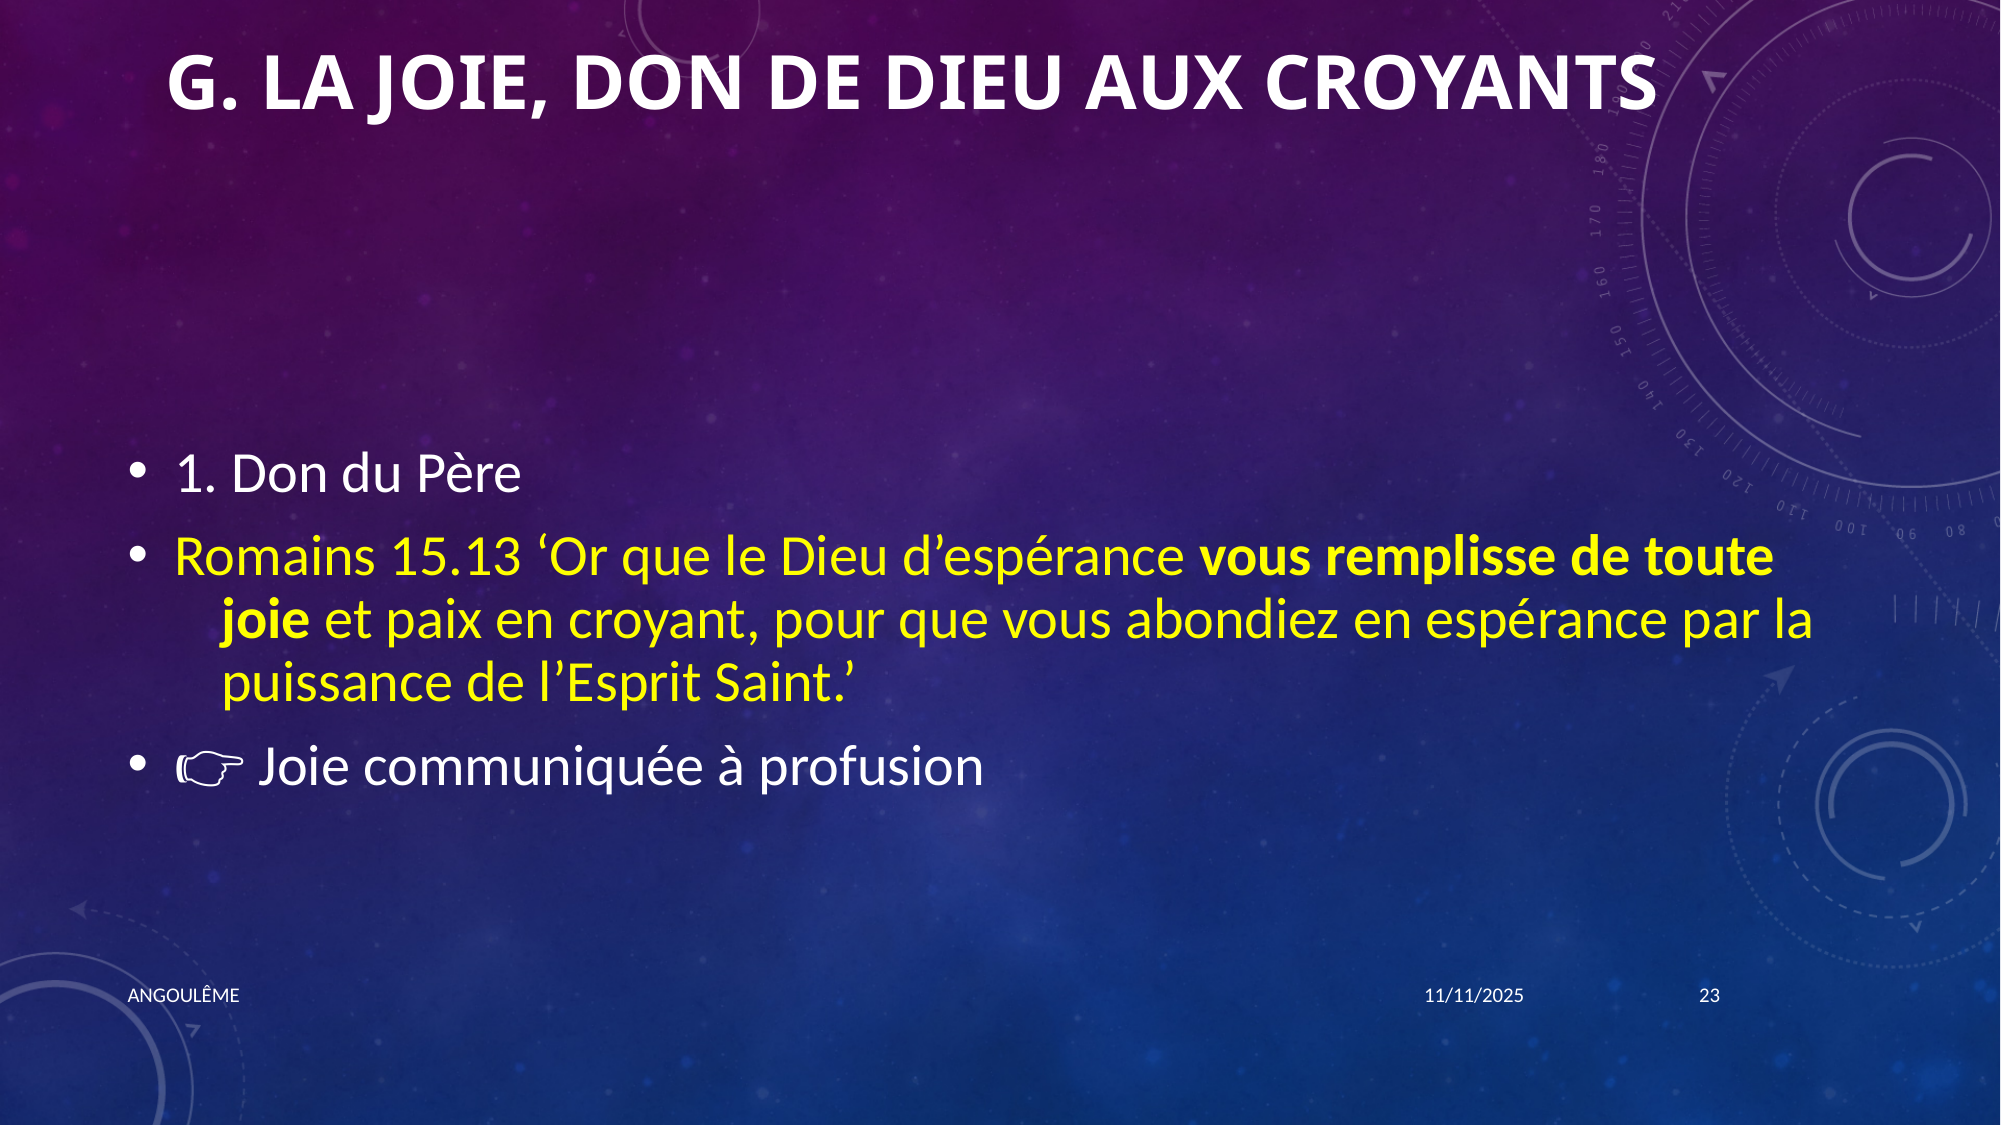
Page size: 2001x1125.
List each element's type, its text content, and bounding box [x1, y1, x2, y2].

text_box ANGOULÊME [112, 963, 1397, 1026]
title G. La joie, don de Dieu aux CROYANTs [0, 0, 1775, 159]
list 1. Don du Père Romains 15.13 ‘Or que le Dieu d’espérance vous remplisse de toute joie et paix en croyant, pour que vous abondiez en espérance par la puissance de l’Esprit Saint.’ 👉 Joie communiquée à profusion [112, 214, 1871, 1026]
text_box [1684, 963, 1775, 1026]
text_box 11/11/2025 [1409, 963, 1672, 1026]
